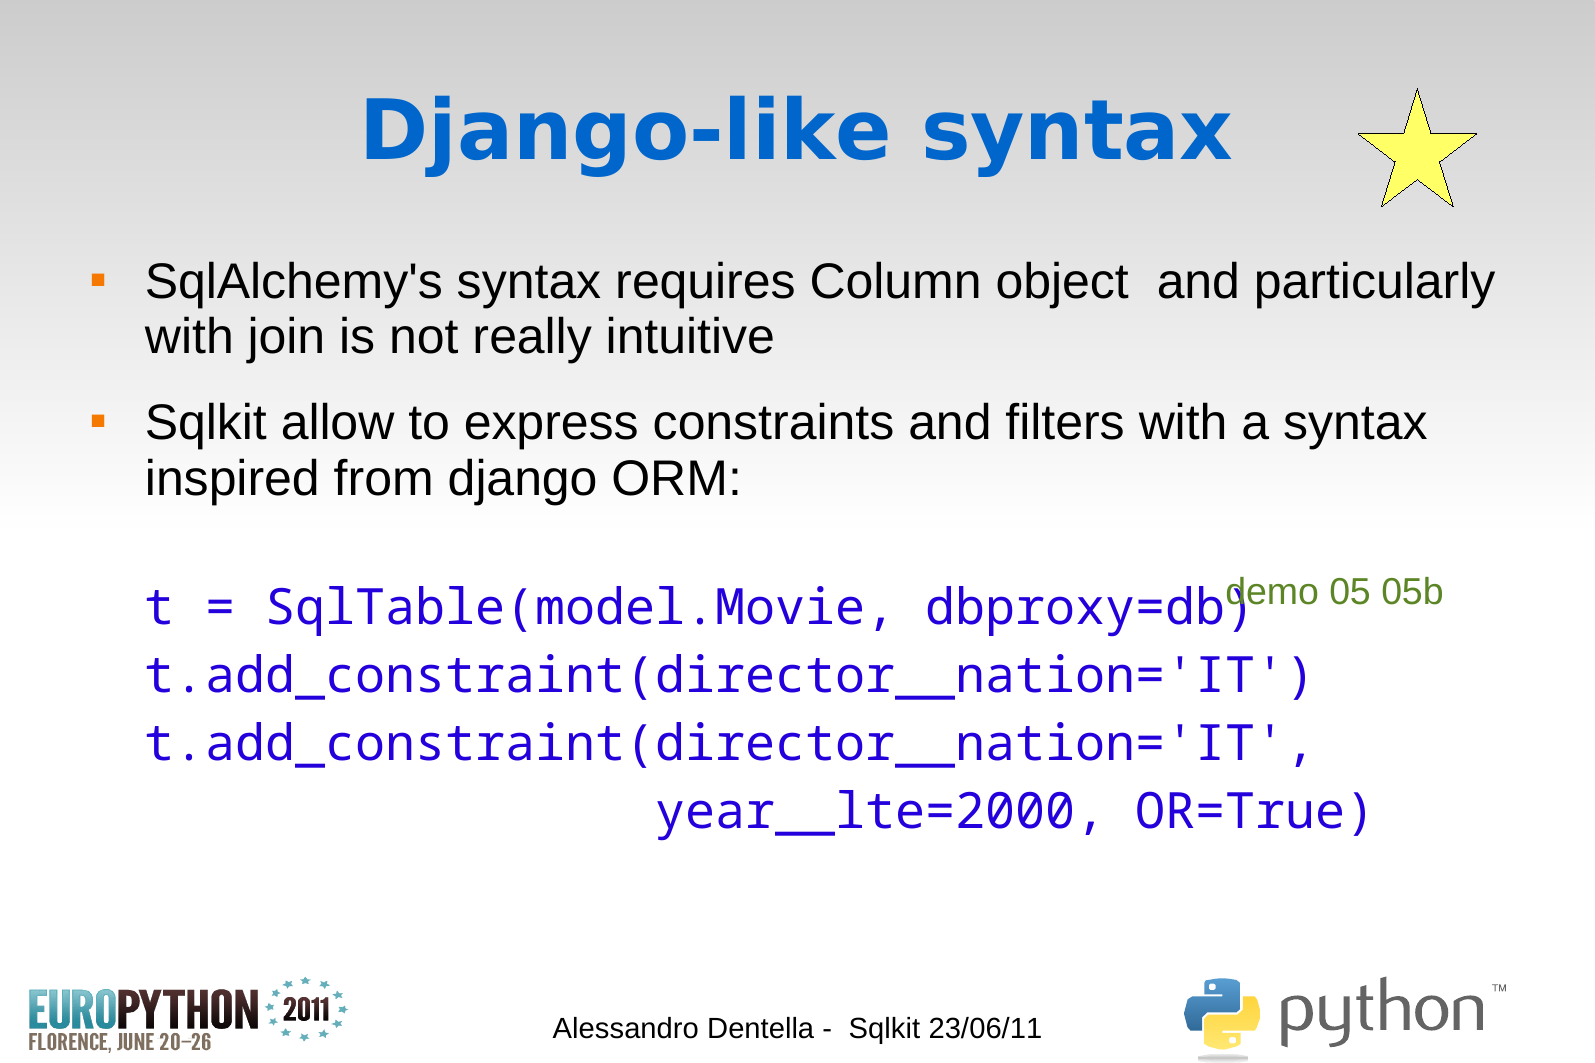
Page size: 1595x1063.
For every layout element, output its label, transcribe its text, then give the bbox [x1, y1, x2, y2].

picture [29, 974, 355, 1058]
list SqlAlchemy's syntax requires Column object and particularly with join is not really intuitive Sqlkit allow to express constraints and filters with a syntax inspired from django ORM: t = SqlTable(model.Movie, dbproxy=db) t.add_constraint(director__nation='IT') t.add_constraint(director__nation='IT', year__lte=2000, OR=True) [74, 253, 1510, 940]
text_box demo 05 05b [1210, 563, 1459, 621]
text_box [1358, 88, 1477, 207]
title Django-like syntax [79, 49, 1515, 213]
